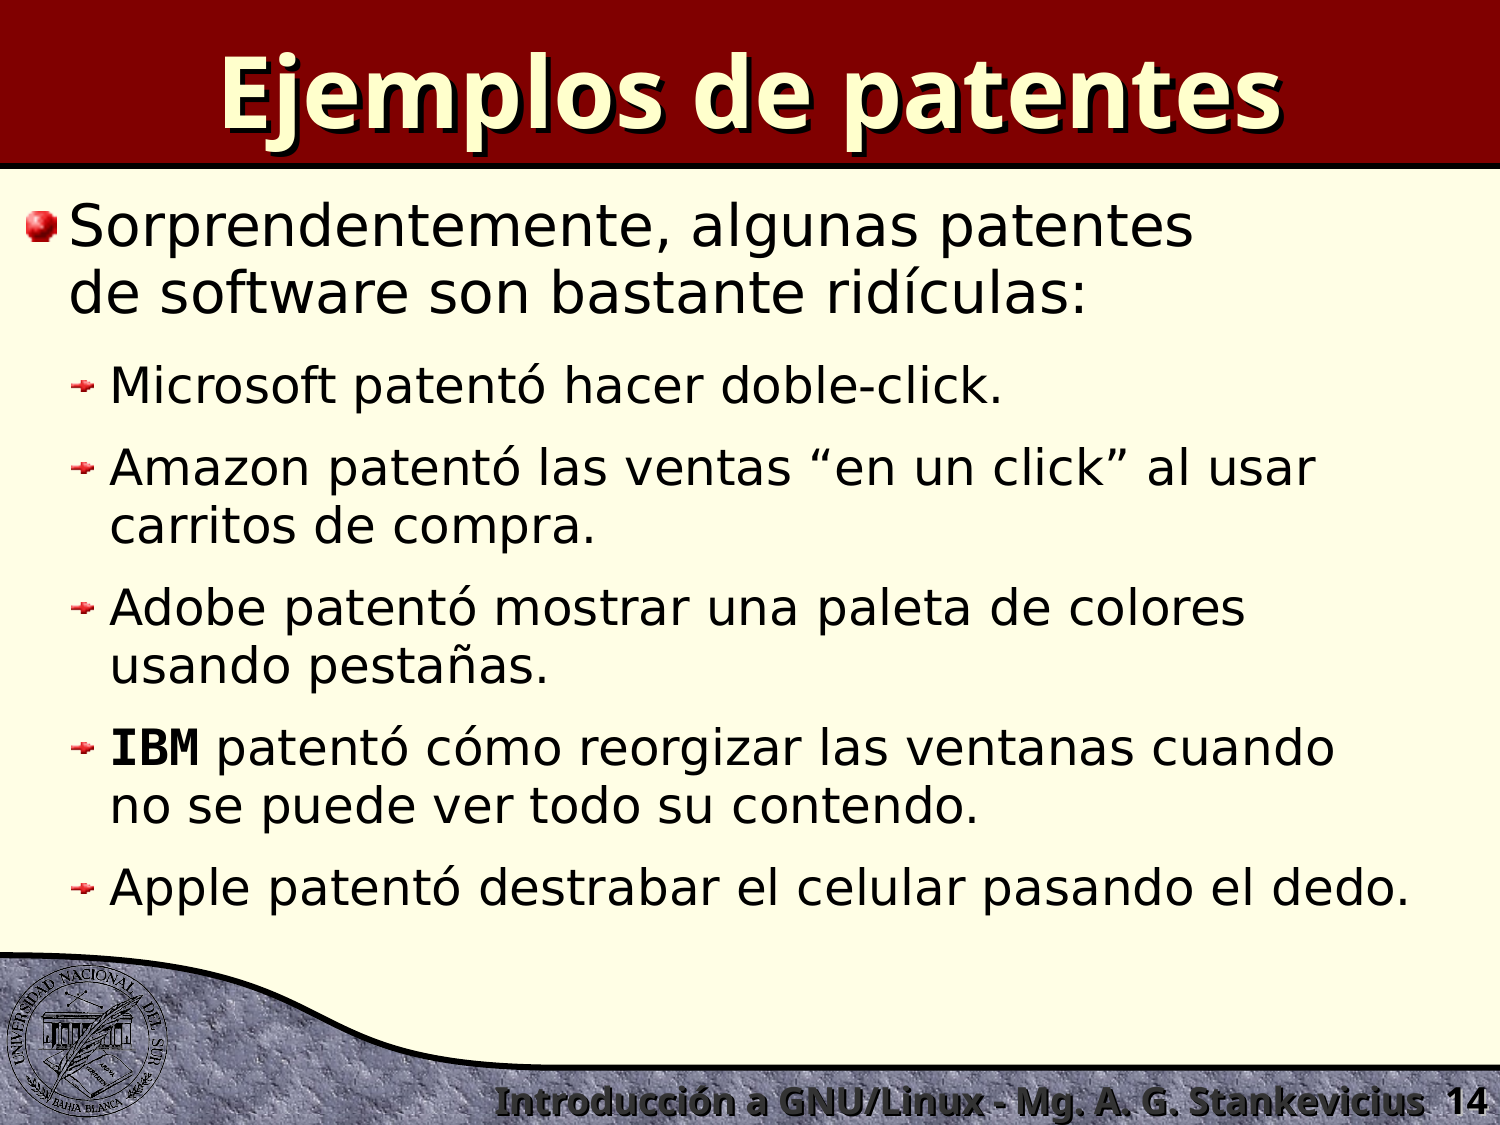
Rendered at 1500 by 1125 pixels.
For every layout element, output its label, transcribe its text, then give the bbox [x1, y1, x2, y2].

list Sorprendentemente, algunas patentes de software son bastante ridículas: Microsoft patentó hacer doble-click. Amazon patentó las ventas “en un click” al usar carritos de compra. Adobe patentó mostrar una paleta de colores usando pestañas. IBM patentó cómo reorgizar las ventanas cuando no se puede ver todo su contendo. Apple patentó destrabar el celular pasando el dedo. [11, 192, 1486, 935]
title Ejemplos de patentes [15, 12, 1485, 153]
picture [0, 956, 1500, 1125]
picture [1059, 1100, 1065, 1110]
